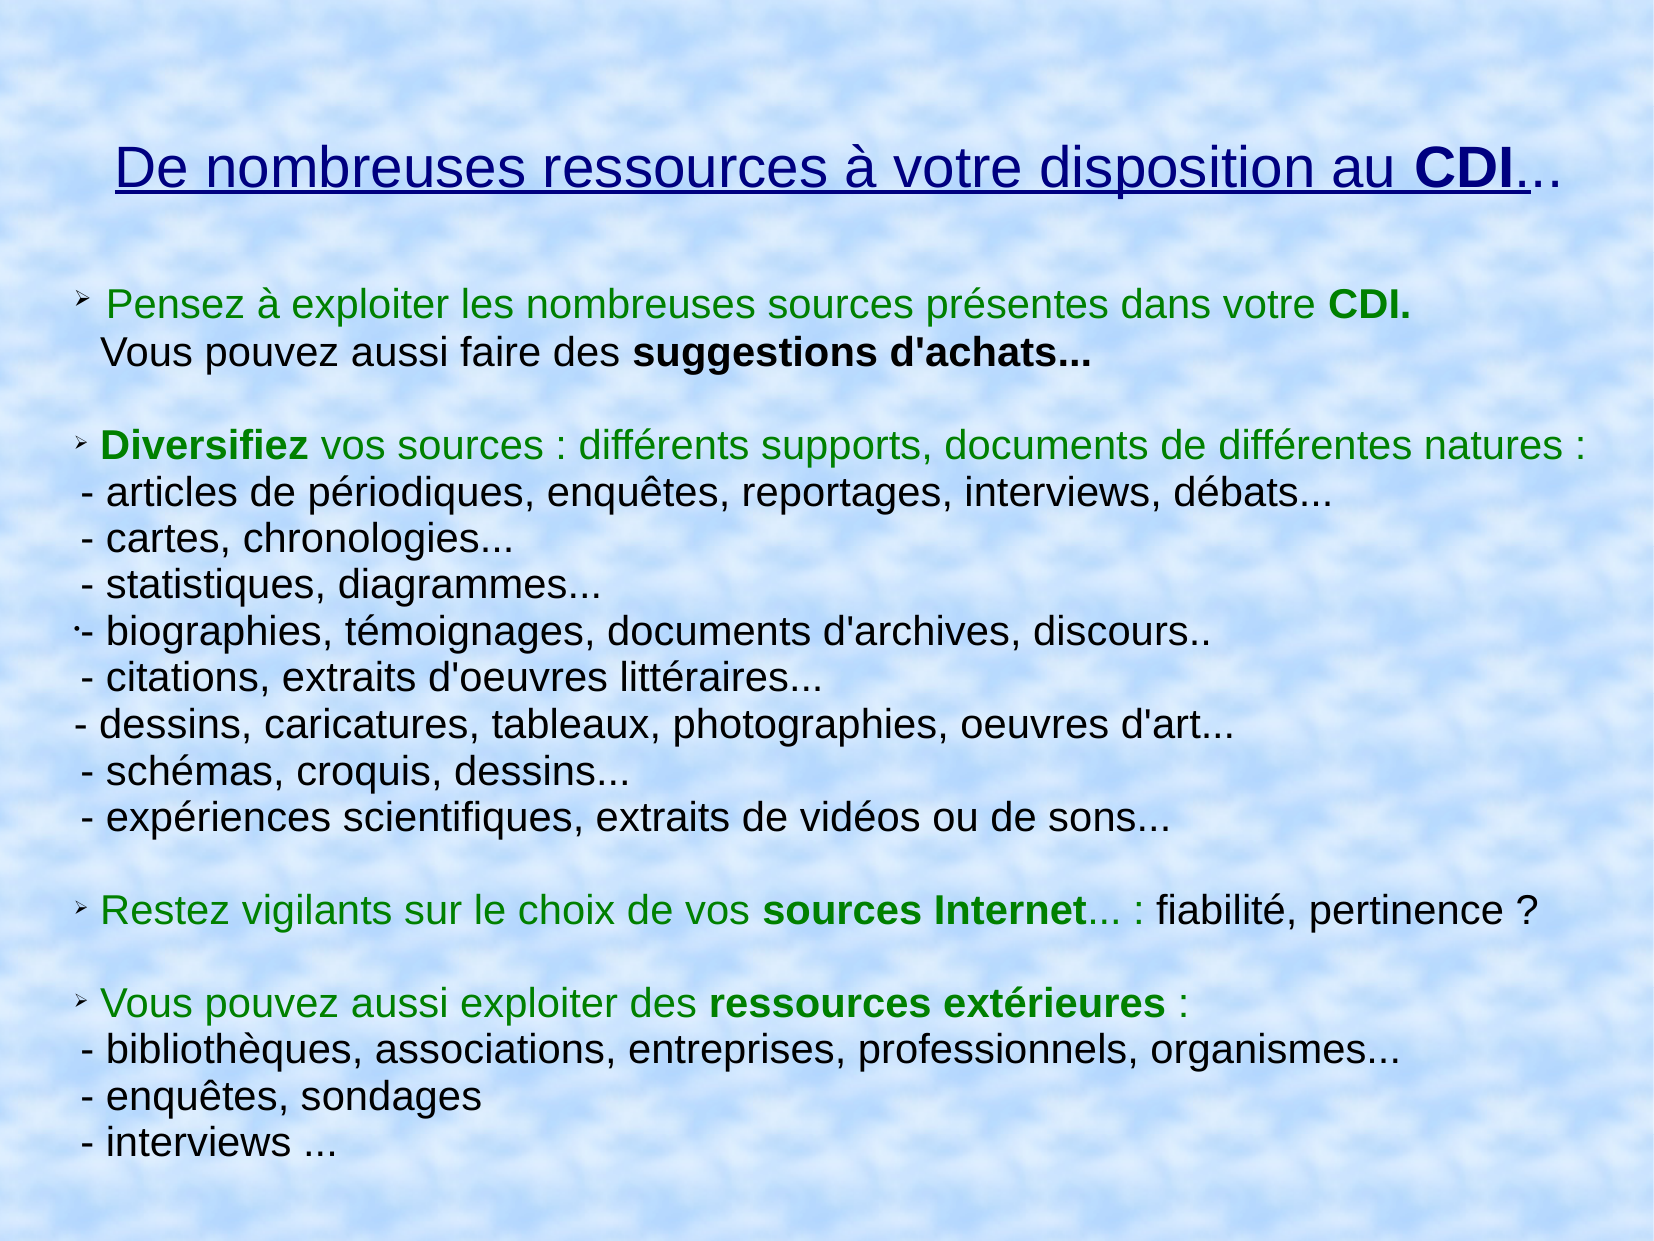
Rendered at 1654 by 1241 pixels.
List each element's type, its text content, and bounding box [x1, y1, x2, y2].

text_box Pensez à exploiter les nombreuses sources présentes dans votre CDI. Vous pouvez aussi faire des suggestions d'achats... Diversifiez vos sources : différents supports, documents de différentes natures : - articles de périodiques, enquêtes, reportages, interviews, débats... - cartes, chronologies... - statistiques, diagrammes... - biographies, témoignages, documents d'archives, discours.. - citations, extraits d'oeuvres littéraires... - dessins, caricatures, tableaux, photographies, oeuvres d'art... - schémas, croquis, dessins... - expériences scientifiques, extraits de vidéos ou de sons... Restez vigilants sur le choix de vos sources Internet... : fiabilité, pertinence ? Vous pouvez aussi exploiter des ressources extérieures : - bibliothèques, associations, entreprises, professionnels, organismes... - enquêtes, sondages - interviews ... [59, 265, 1602, 1239]
picture [0, 0, 1654, 1241]
text_box De nombreuses ressources à votre disposition au CDI... [100, 127, 1595, 209]
